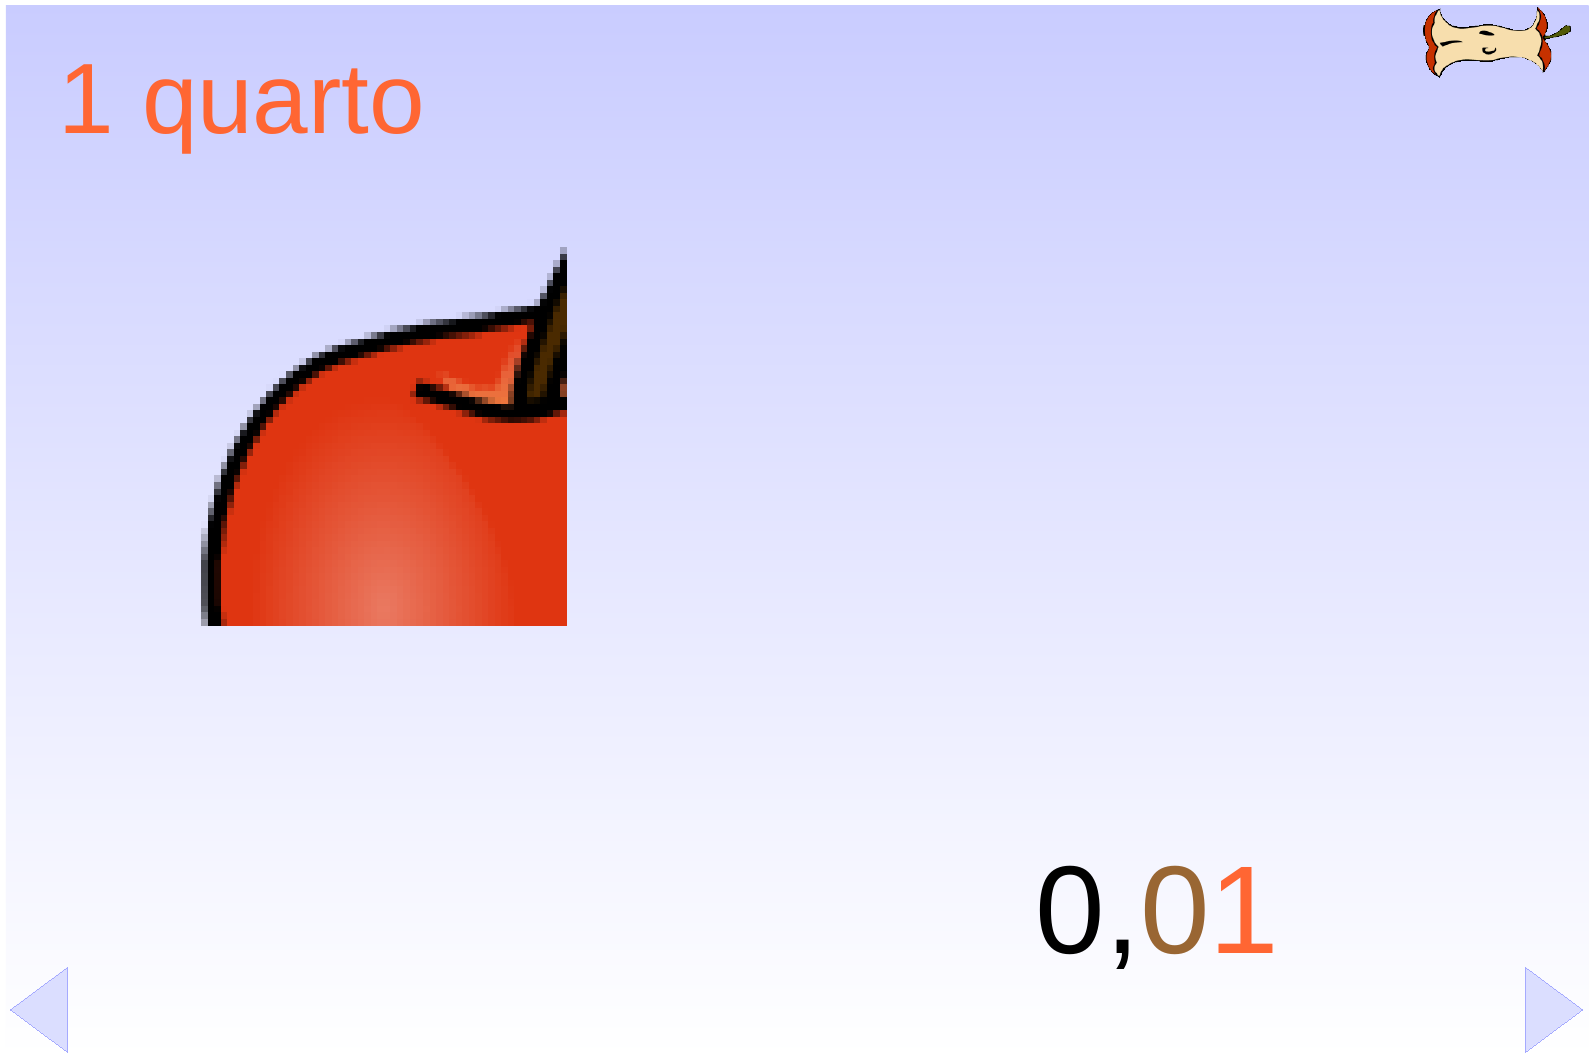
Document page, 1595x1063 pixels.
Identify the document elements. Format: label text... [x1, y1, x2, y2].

picture [143, 189, 567, 626]
picture [1423, 5, 1571, 78]
text_box [10, 967, 68, 1053]
text_box 1 quarto [35, 35, 449, 162]
text_box [1525, 967, 1583, 1053]
text_box 0,01 [950, 832, 1365, 988]
